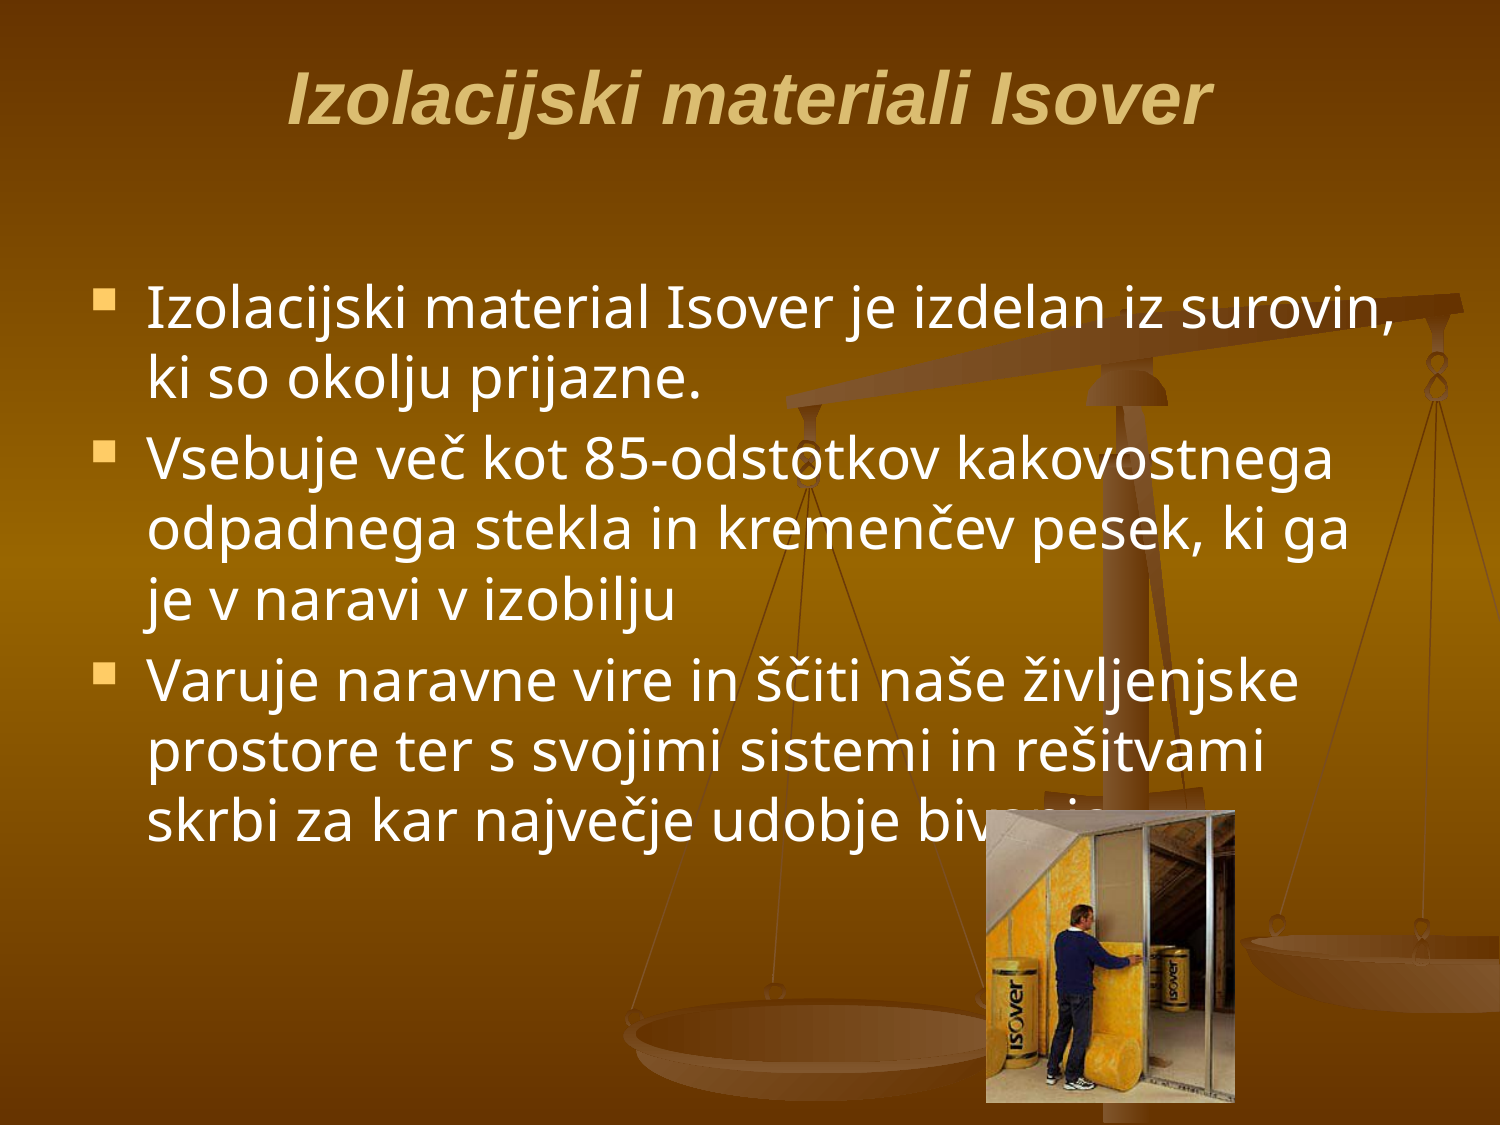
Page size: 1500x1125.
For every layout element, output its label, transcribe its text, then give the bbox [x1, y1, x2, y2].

picture [986, 810, 1235, 1103]
title Izolacijski materiali Isover [75, 45, 1425, 234]
list Izolacijski material Isover je izdelan iz surovin, ki so okolju prijazne. Vsebuje več kot 85-odstotkov kakovostnega odpadnega stekla in kremenčev pesek, ki ga je v naravi v izobilju Varuje naravne vire in ščiti naše življenjske prostore ter s svojimi sistemi in rešitvami skrbi za kar največje udobje bivanja. [75, 262, 1425, 1006]
